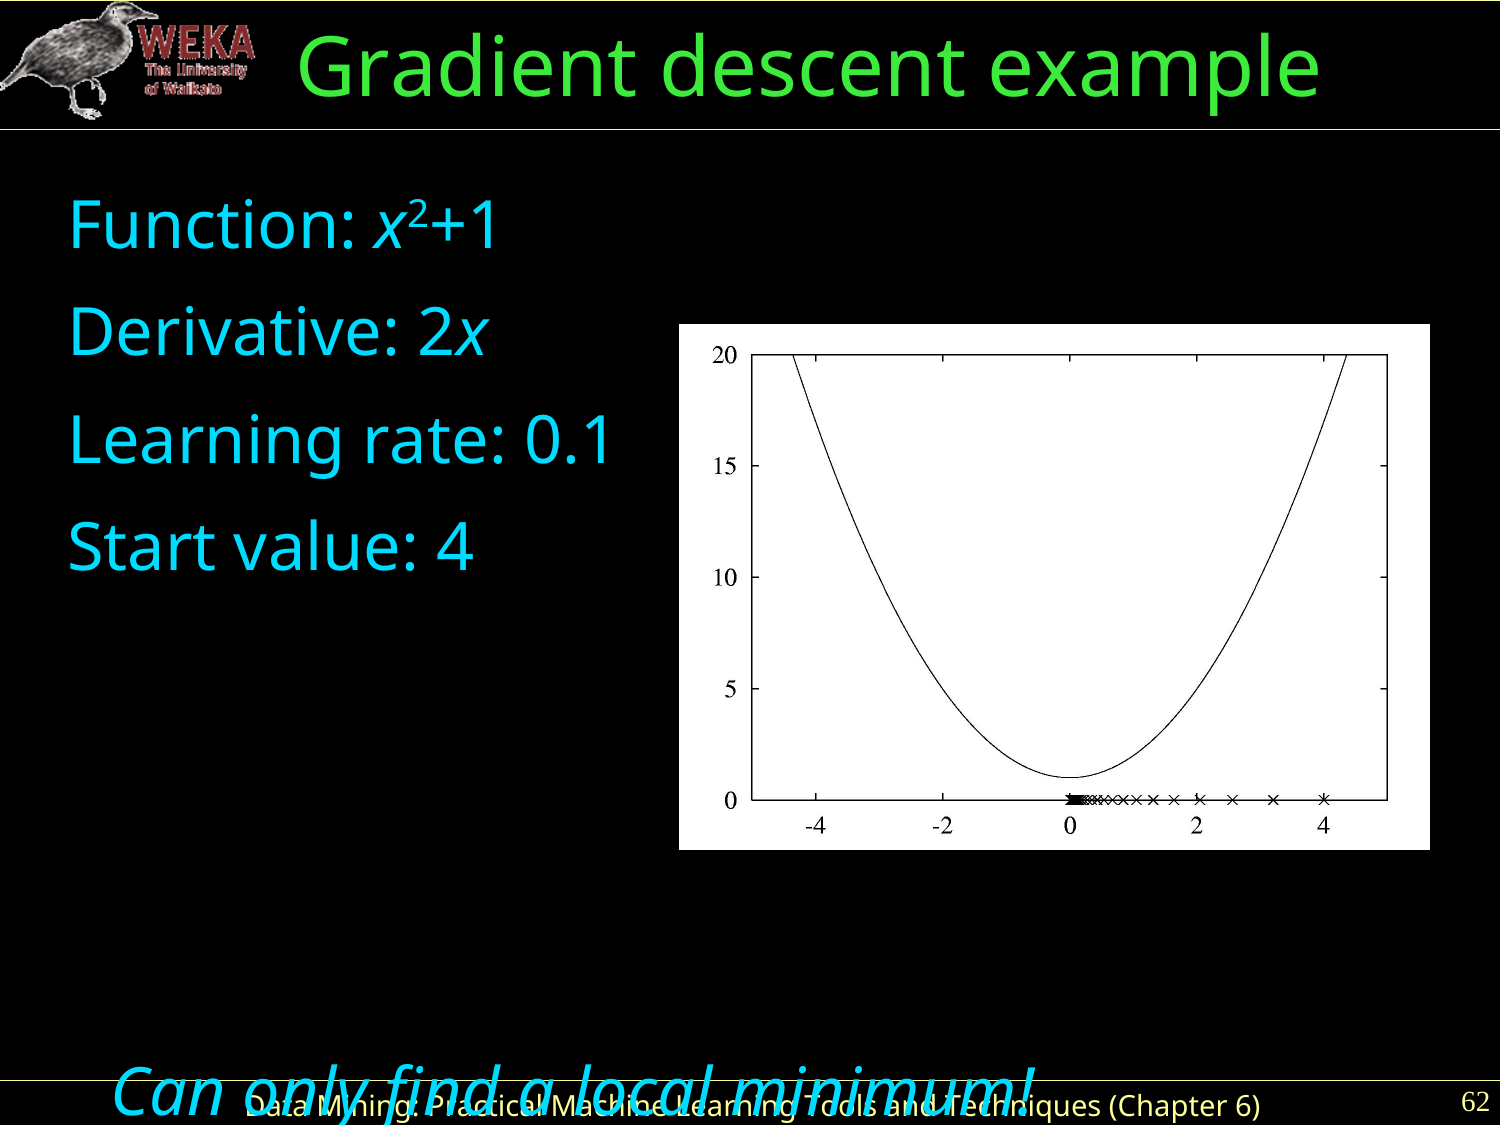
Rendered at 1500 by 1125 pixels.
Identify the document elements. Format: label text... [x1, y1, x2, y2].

picture [679, 324, 1430, 850]
title Gradient descent example [295, 0, 1486, 159]
list Function: x2+1 Derivative: 2x Learning rate: 0.1 Start value: 4 Can only find a local minimum! [67, 177, 1418, 1093]
picture [0, 1, 266, 129]
